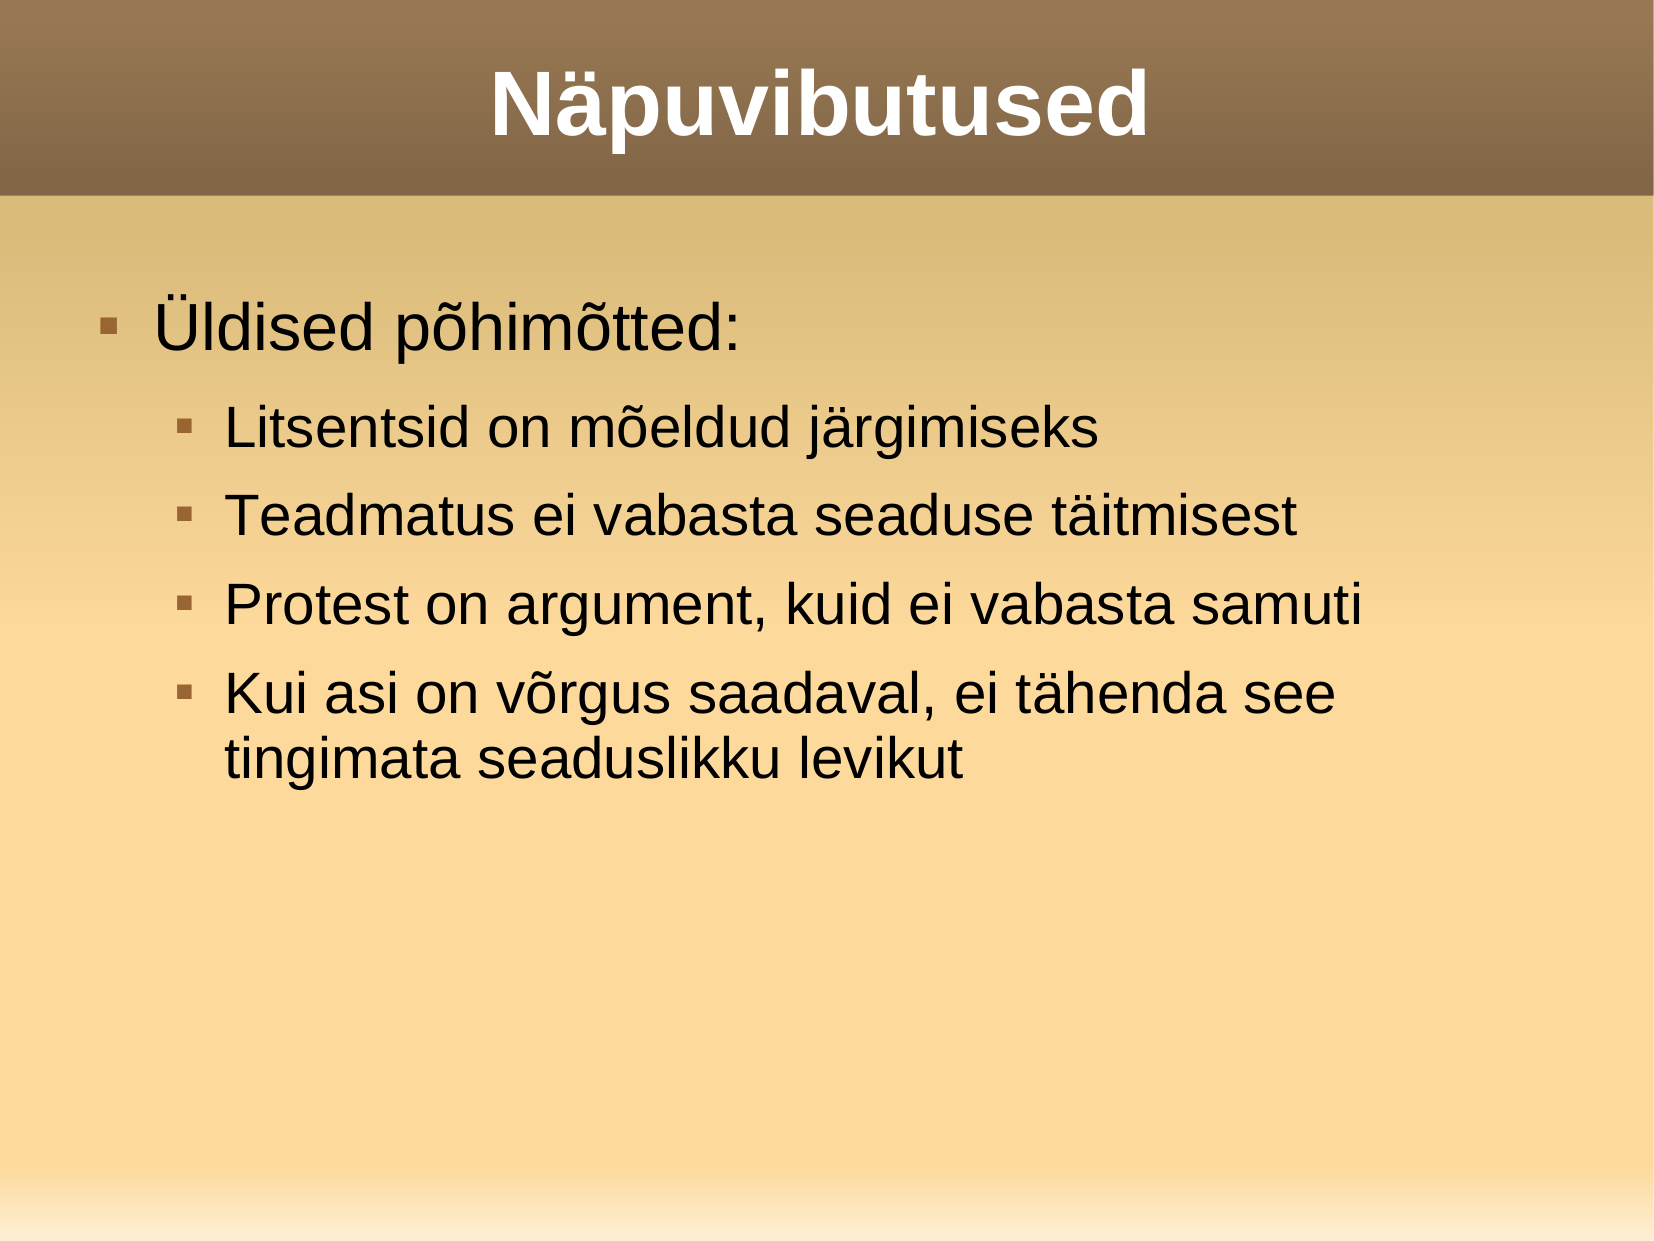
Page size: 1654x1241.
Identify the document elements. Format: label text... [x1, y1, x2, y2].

picture [0, 0, 1654, 1241]
title Näpuvibutused [76, 0, 1565, 208]
list Üldised põhimõtted: Litsentsid on mõeldud järgimiseks Teadmatus ei vabasta seaduse täitmisest Protest on argument, kuid ei vabasta samuti Kui asi on võrgus saadaval, ei tähenda see tingimata seaduslikku levikut [82, 290, 1571, 1094]
